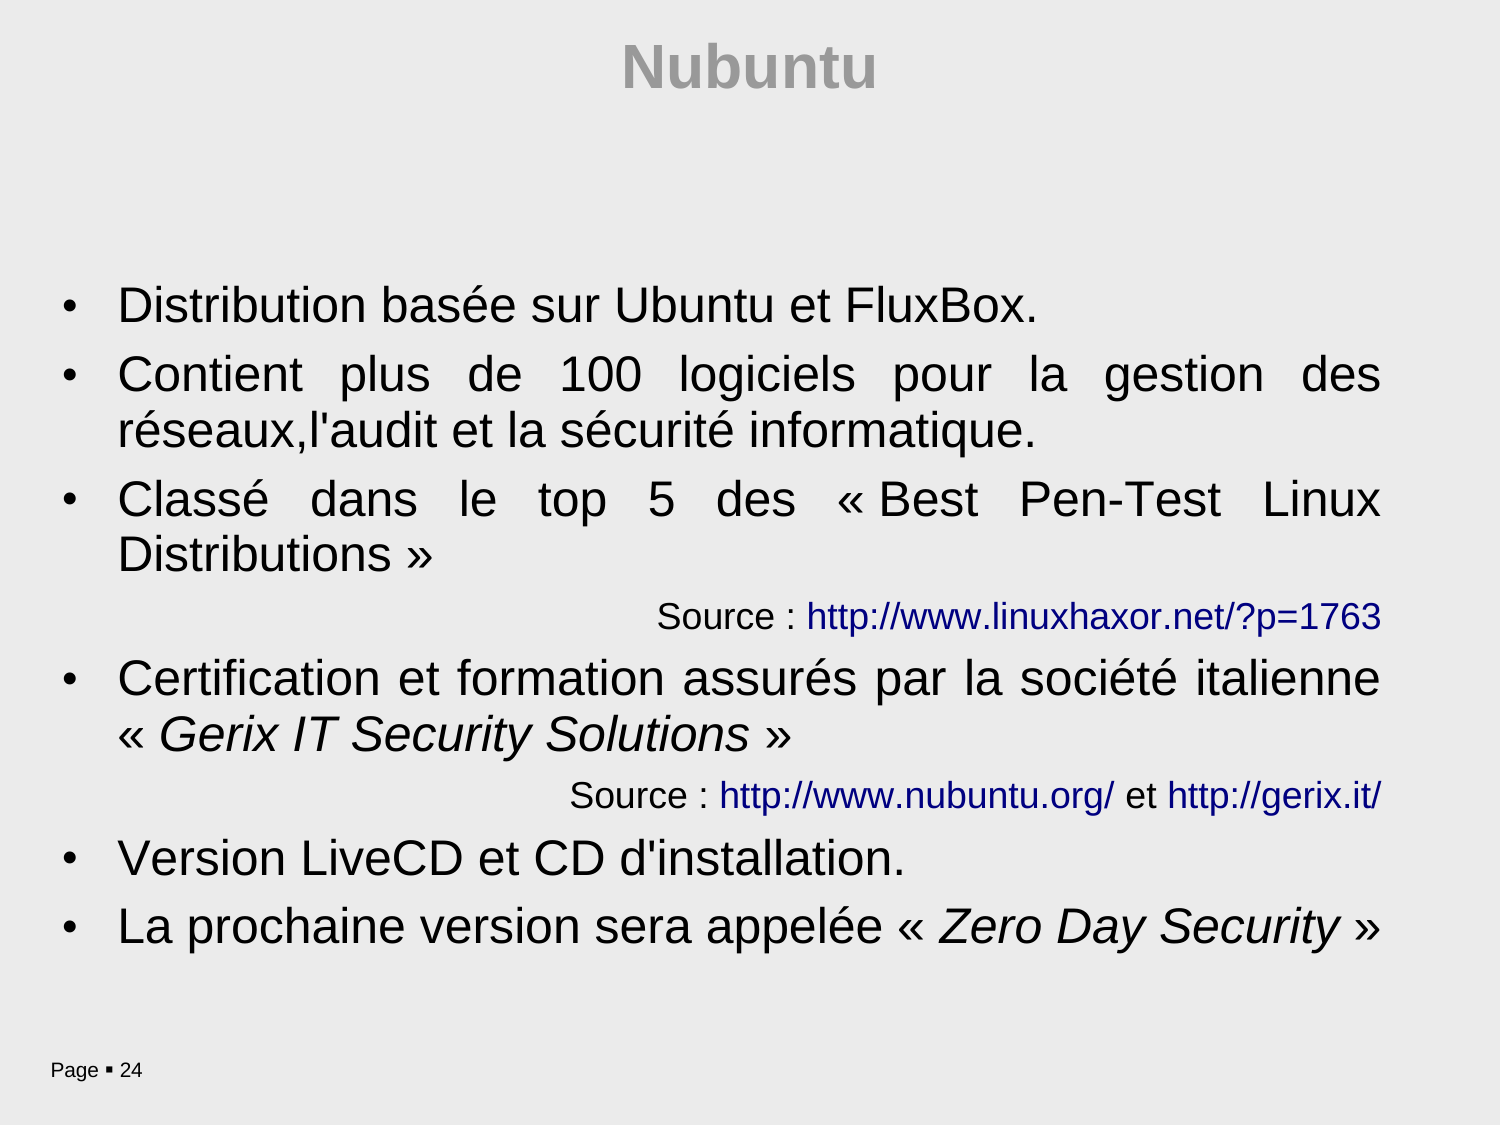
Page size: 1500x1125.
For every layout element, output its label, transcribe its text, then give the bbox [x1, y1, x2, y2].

title Nubuntu [51, 19, 1449, 118]
subtitle Distribution basée sur Ubuntu et FluxBox. Contient plus de 100 logiciels pour la gestion des réseaux,l'audit et la sécurité informatique. Classé dans le top 5 des « Best Pen-Test Linux Distributions » Source : http://www.linuxhaxor.net/?p=1763 Certification et formation assurés par la société italienne « Gerix IT Security Solutions » Source : http://www.nubuntu.org/ et http://gerix.it/ Version LiveCD et CD d'installation. La prochaine version sera appelée « Zero Day Security » [19, 231, 1382, 1001]
